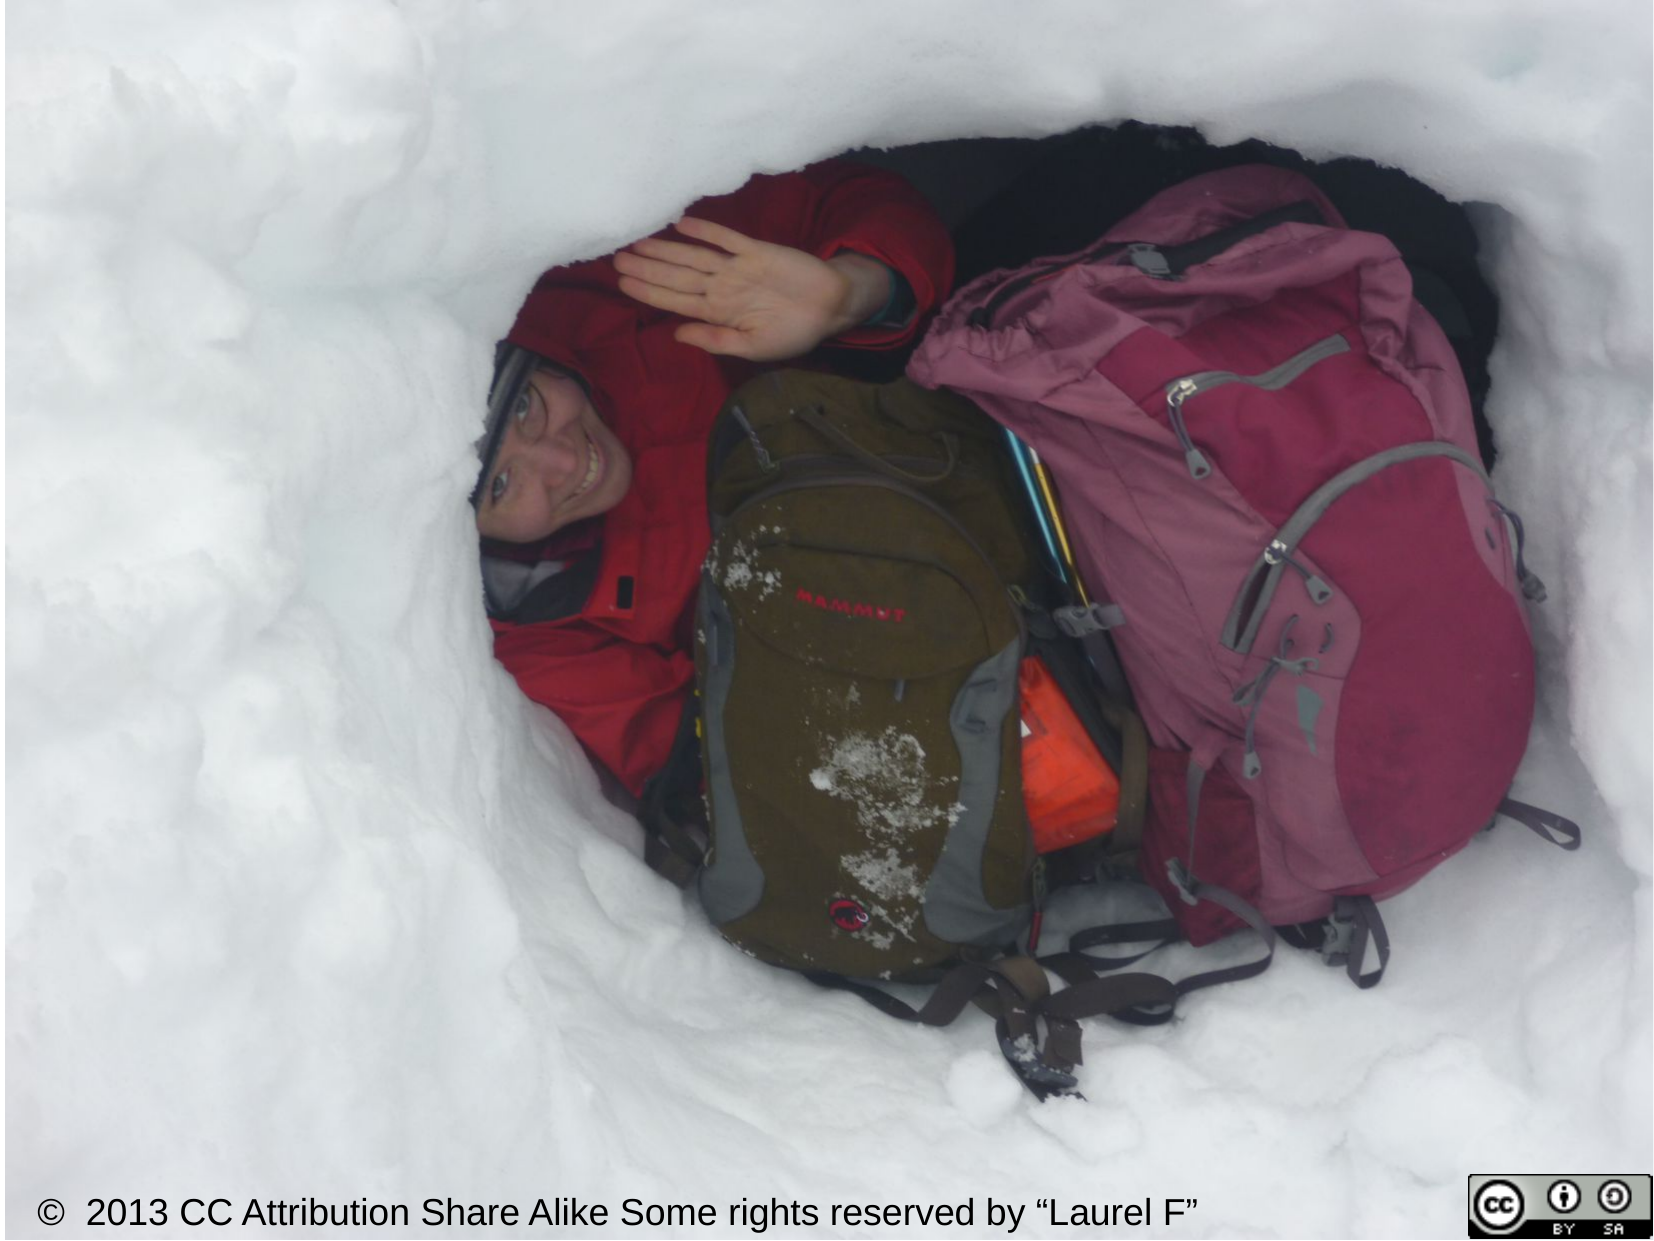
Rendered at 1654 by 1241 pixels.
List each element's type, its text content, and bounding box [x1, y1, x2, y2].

picture [5, 0, 1654, 1240]
text_box © 2013 CC Attribution Share Alike Some rights reserved by “Laurel F” [22, 1184, 1304, 1241]
